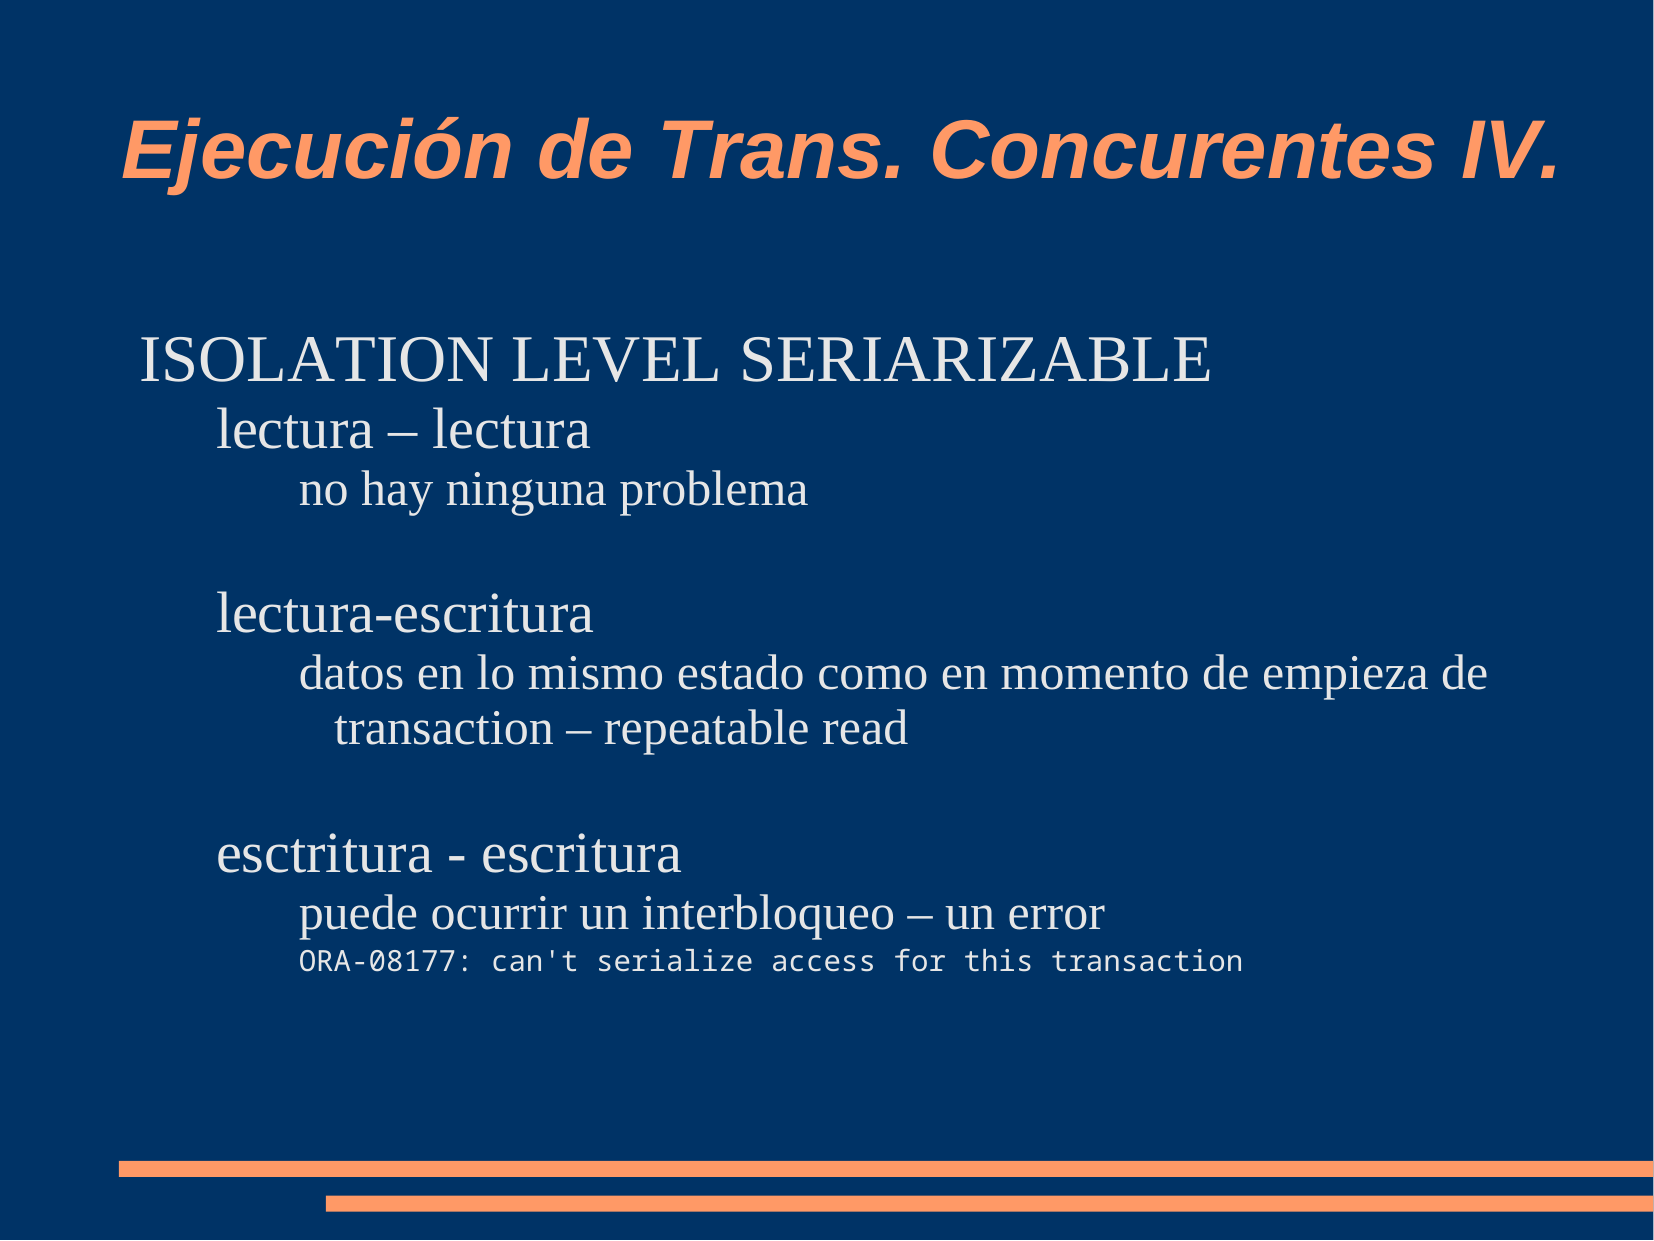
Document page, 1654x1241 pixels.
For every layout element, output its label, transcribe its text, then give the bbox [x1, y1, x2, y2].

list ISOLATION LEVEL SERIARIZABLE lectura – lectura no hay ninguna problema lectura-escritura datos en lo mismo estado como en momento de empieza de transaction – repeatable read esctritura - escritura puede ocurrir un interbloqueo – un error ORA-08177: can't serialize access for this transaction [121, 322, 1561, 1118]
title Ejecución de Trans. Concurentes IV. [121, 53, 1595, 247]
